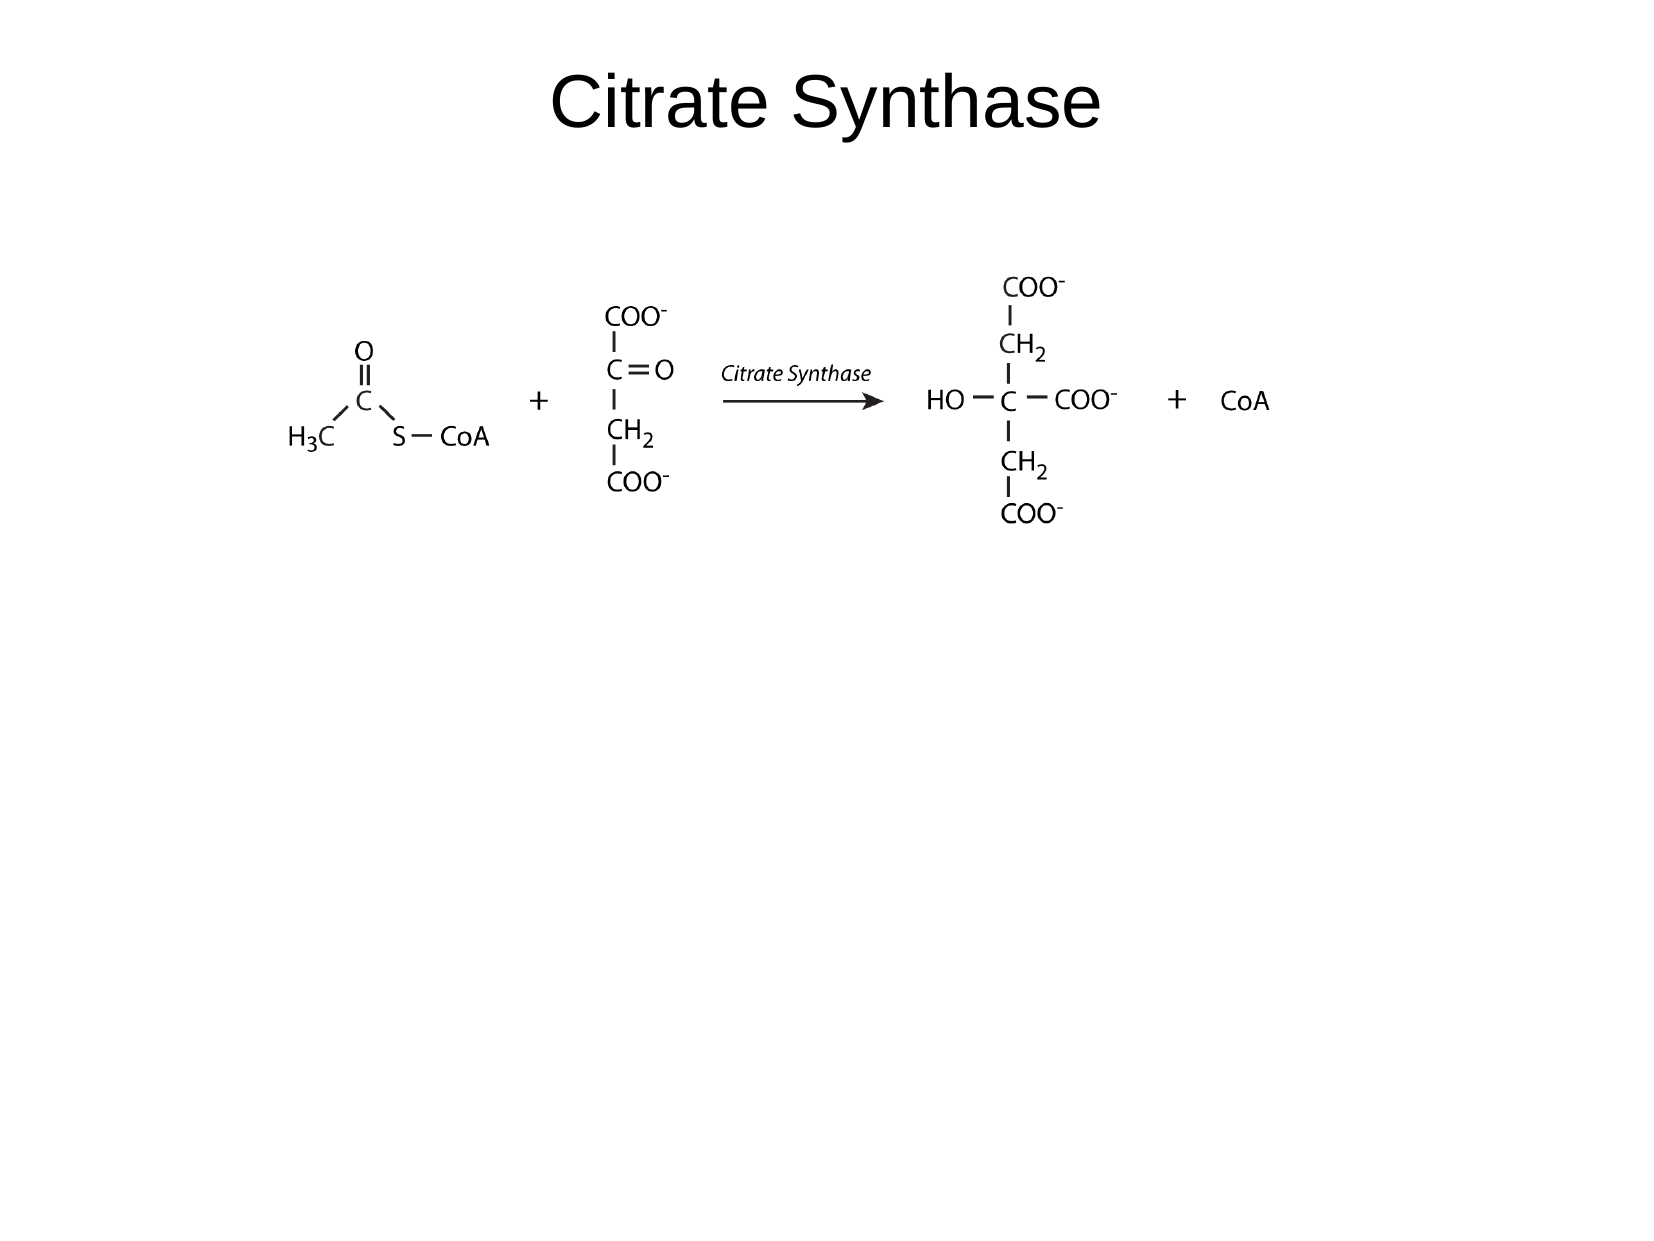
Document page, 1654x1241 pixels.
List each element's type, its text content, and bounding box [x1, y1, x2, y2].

title Citrate Synthase [82, 55, 1571, 145]
picture [262, 262, 1271, 601]
